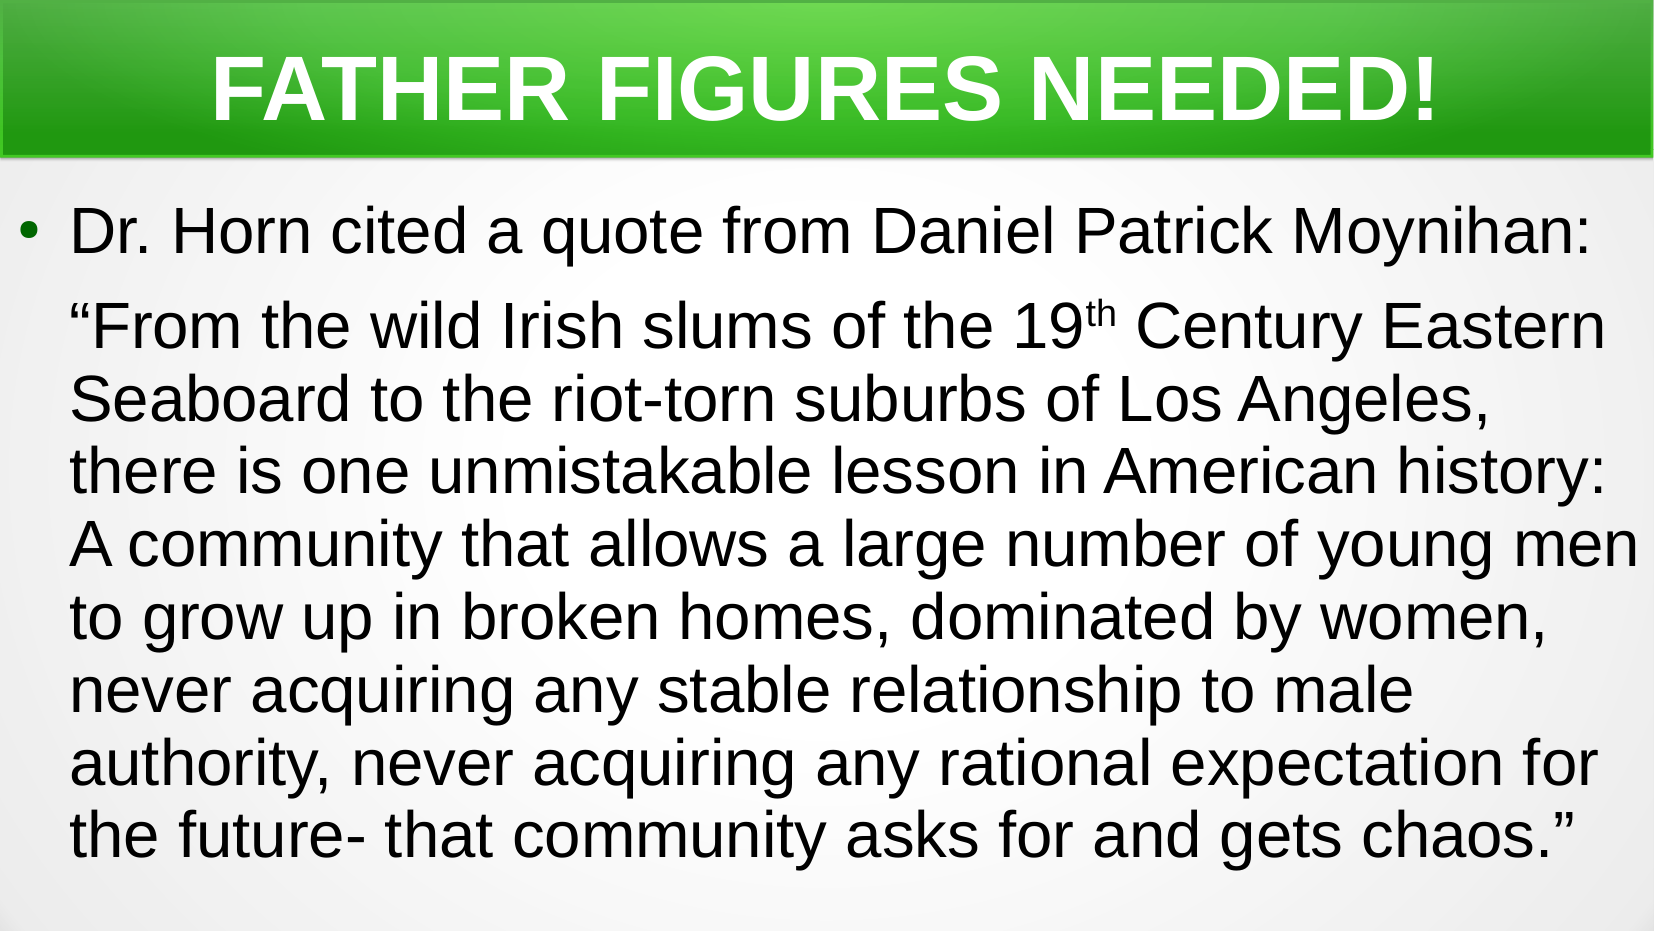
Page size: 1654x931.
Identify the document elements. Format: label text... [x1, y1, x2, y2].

list Dr. Horn cited a quote from Daniel Patrick Moynihan: “From the wild Irish slums of the 19th Century Eastern Seaboard to the riot-torn suburbs of Los Angeles, there is one unmistakable lesson in American history: A community that allows a large number of young men to grow up in broken homes, dominated by women, never acquiring any stable relationship to male authority, never acquiring any rational expectation for the future- that community asks for and gets chaos.” [0, 195, 1654, 901]
title FATHER FIGURES NEEDED! [82, 35, 1571, 142]
